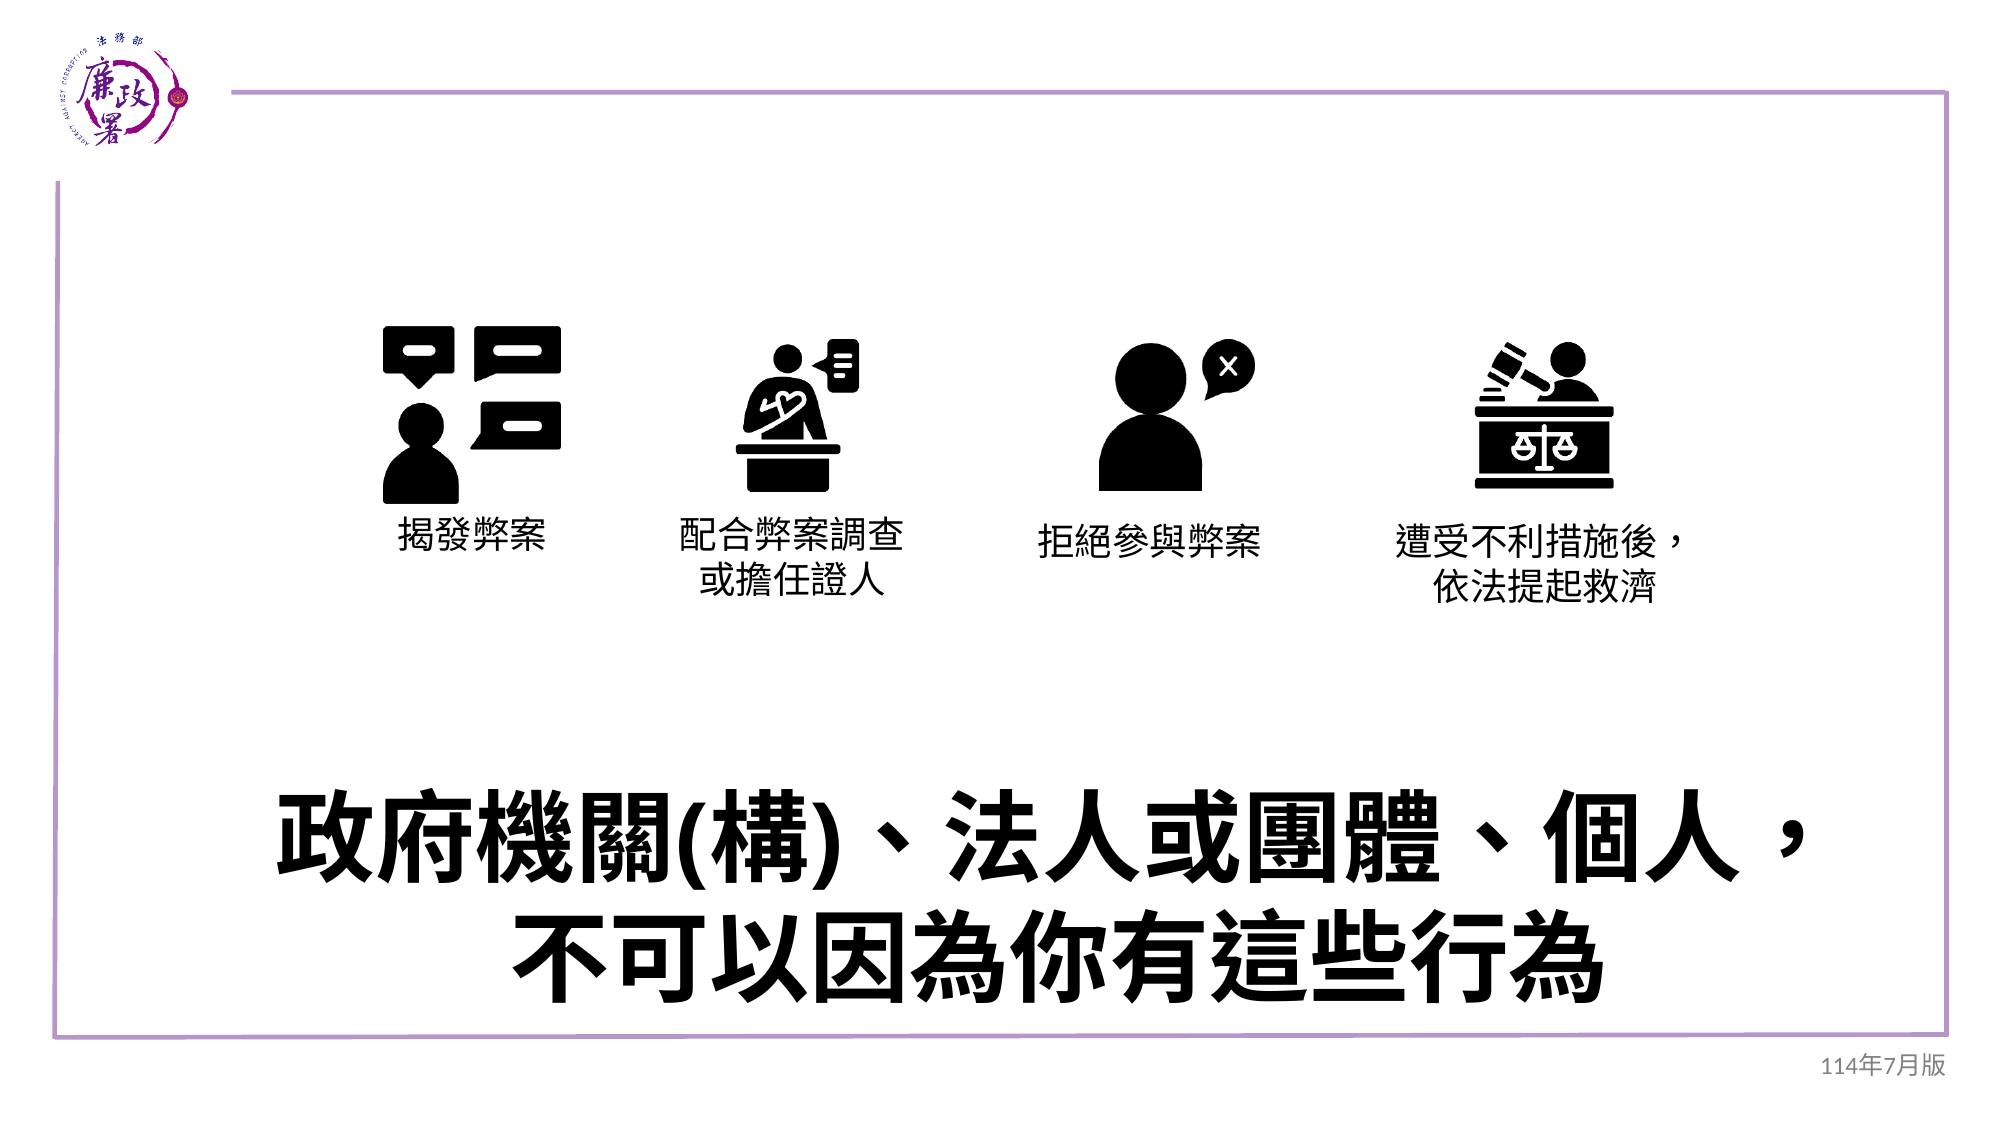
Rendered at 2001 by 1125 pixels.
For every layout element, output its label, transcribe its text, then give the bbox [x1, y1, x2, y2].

text_box 配合弊案調查 或擔任證人 [664, 503, 920, 609]
picture [1099, 339, 1255, 491]
picture [383, 326, 561, 503]
text_box 揭發弊案 [382, 503, 563, 564]
picture [708, 326, 886, 503]
text_box 拒絕參與弊案 [1022, 510, 1278, 571]
picture [1468, 339, 1620, 491]
text_box 遭受不利措施後， 依法提起救濟 [1380, 510, 1711, 616]
picture [60, 32, 188, 146]
text_box 政府機關(構)、法人或團體、個人， 不可以因為你有這些行為 [260, 767, 1858, 1023]
